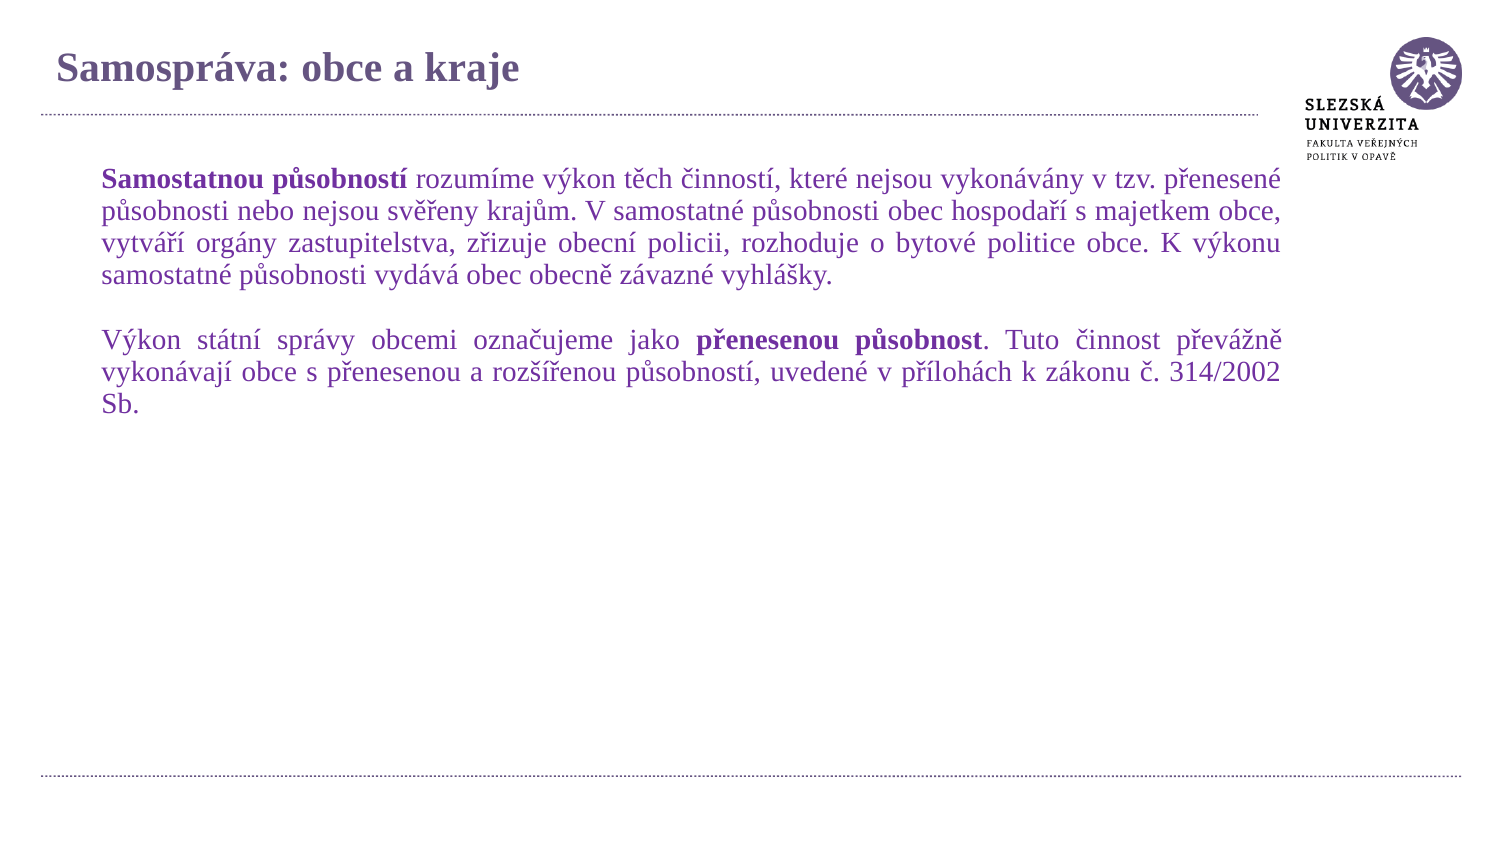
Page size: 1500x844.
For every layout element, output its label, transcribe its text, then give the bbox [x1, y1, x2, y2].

title Samospráva: obce a kraje [41, 32, 786, 116]
text_box Samostatnou působností rozumíme výkon těch činností, které nejsou vykonávány v tzv. přenesené působnosti nebo nejsou svěřeny krajům. V samostatné působnosti obec hospodaří s majetkem obce, vytváří orgány zastupitelstva, zřizuje obecní policii, rozhoduje o bytové politice obce. K výkonu samostatné působnosti vydává obec obecně závazné vyhlášky. Výkon státní správy obcemi označujeme jako přenesenou působnost. Tuto činnost převážně vykonávají obce s přenesenou a rozšířenou působností, uvedené v přílohách k zákonu č. 314/2002 Sb. [86, 154, 1311, 812]
